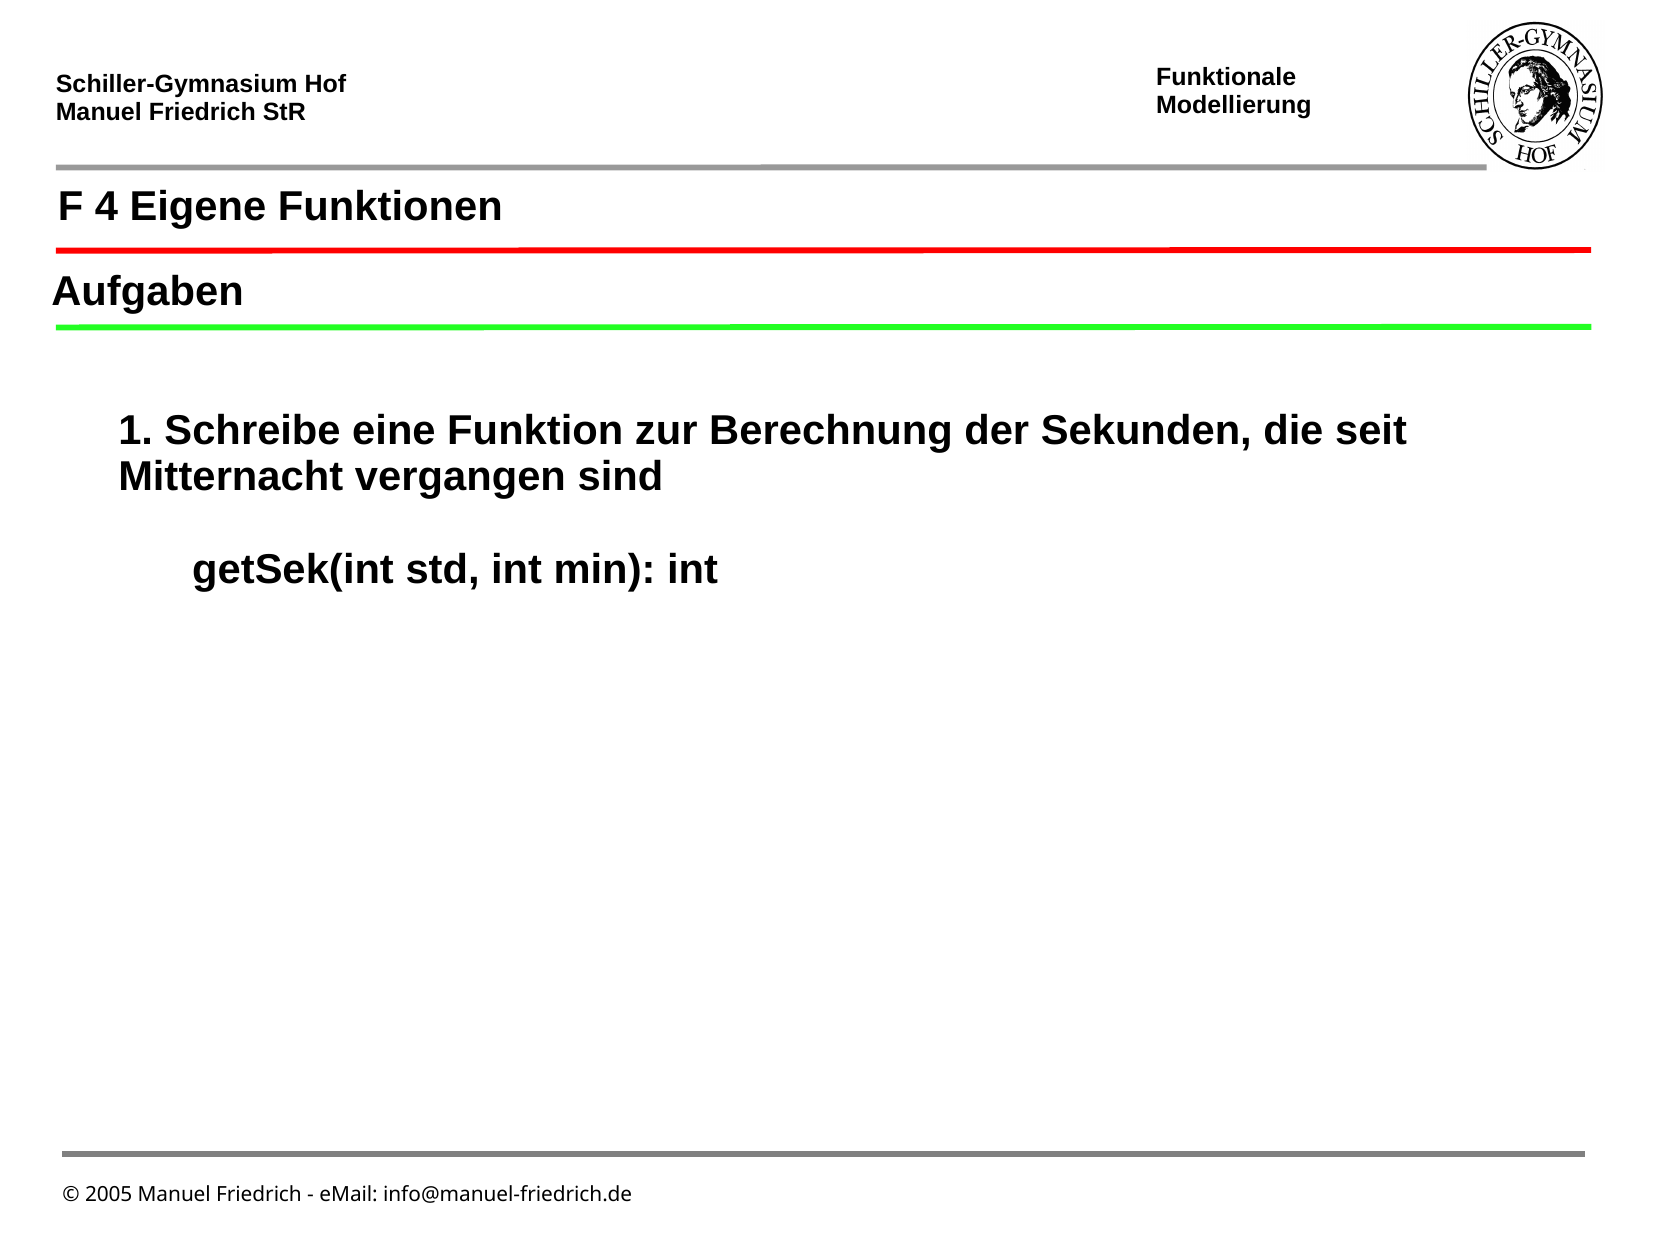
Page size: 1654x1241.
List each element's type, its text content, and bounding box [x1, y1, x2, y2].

text_box F 4 Eigene Funktionen [57, 183, 1284, 234]
text_box Schiller-Gymnasium Hof Manuel Friedrich StR [55, 69, 396, 129]
text_box © 2005 Manuel Friedrich - eMail: info@manuel-friedrich.de [62, 1178, 1550, 1204]
text_box Aufgaben [51, 268, 1563, 319]
text_box Funktionale Modellierung [1156, 62, 1425, 123]
picture [1466, 20, 1605, 172]
text_box 1. Schreibe eine Funktion zur Berechnung der Sekunden, die seit Mitternacht vergangen sind getSek(int std, int min): int [118, 406, 1587, 1063]
